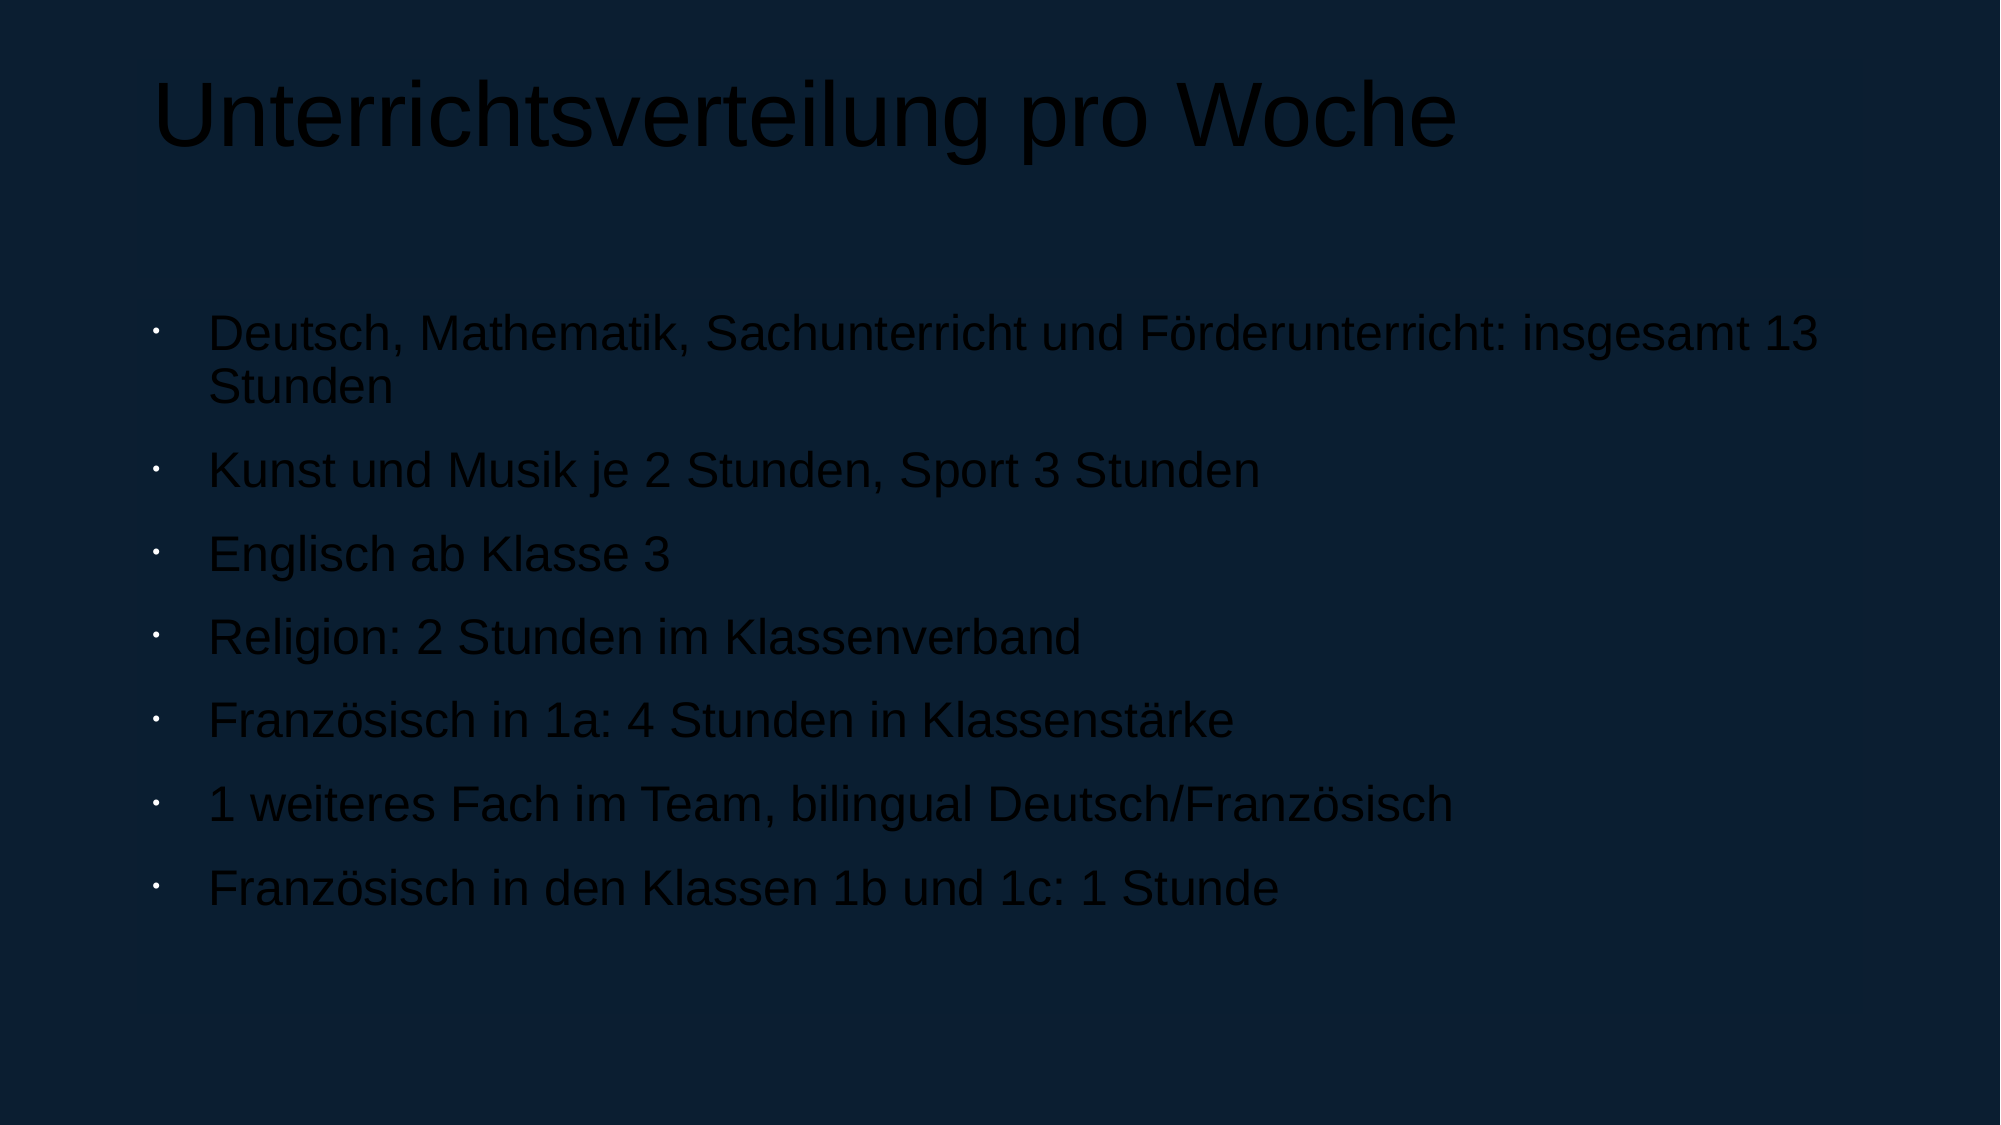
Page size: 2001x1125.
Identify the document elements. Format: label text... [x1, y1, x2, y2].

title Unterrichtsverteilung pro Woche [137, 59, 1863, 278]
list Deutsch, Mathematik, Sachunterricht und Förderunterricht: insgesamt 13 Stunden Kunst und Musik je 2 Stunden, Sport 3 Stunden Englisch ab Klasse 3 Religion: 2 Stunden im Klassenverband Französisch in 1a: 4 Stunden in Klassenstärke 1 weiteres Fach im Team, bilingual Deutsch/Französisch Französisch in den Klassen 1b und 1c: 1 Stunde [137, 299, 1863, 1014]
